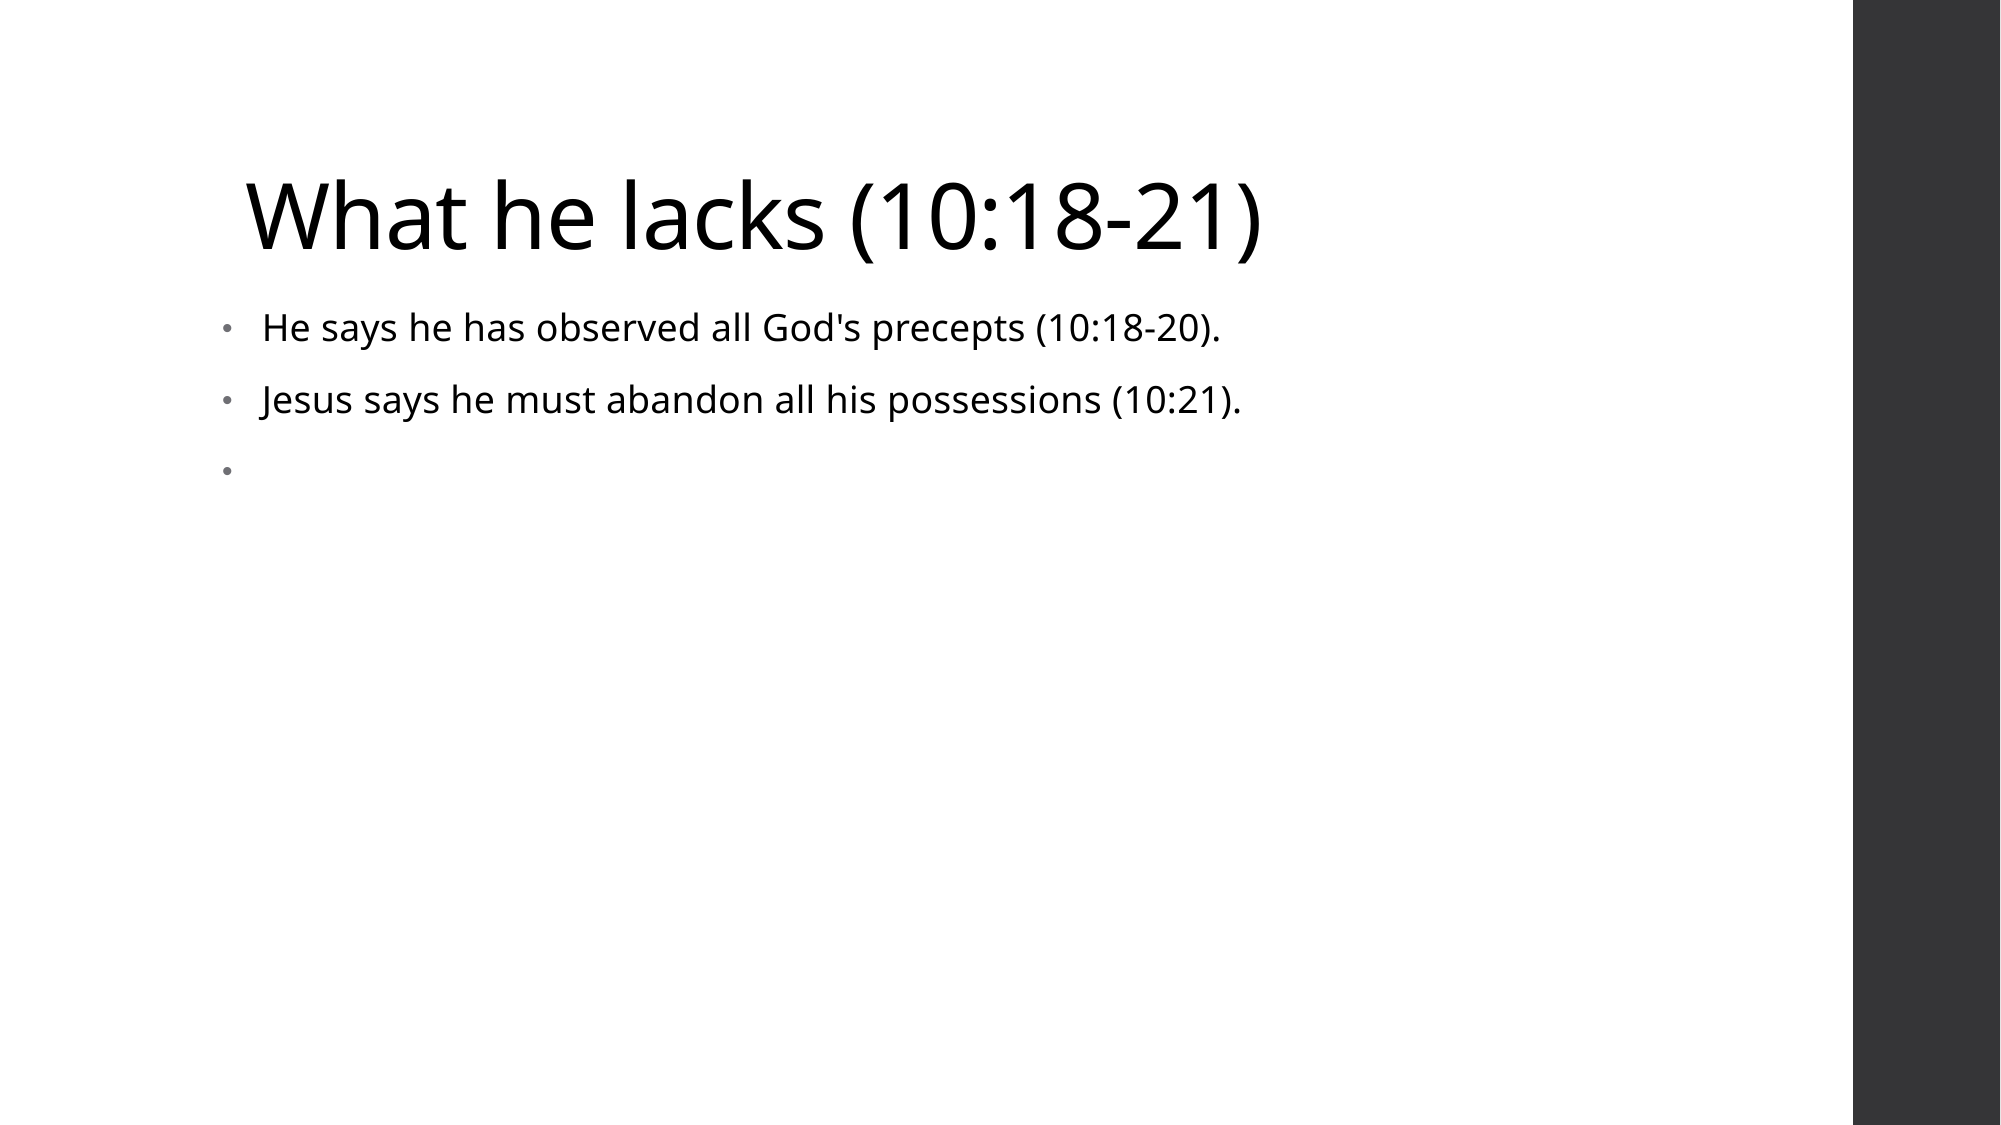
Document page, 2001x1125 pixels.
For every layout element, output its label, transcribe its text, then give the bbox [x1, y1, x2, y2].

list He says he has observed all God's precepts (10:18-20). Jesus says he must abandon all his possessions (10:21). [206, 299, 1617, 1014]
title What he lacks (10:18-21) [206, 60, 1797, 278]
